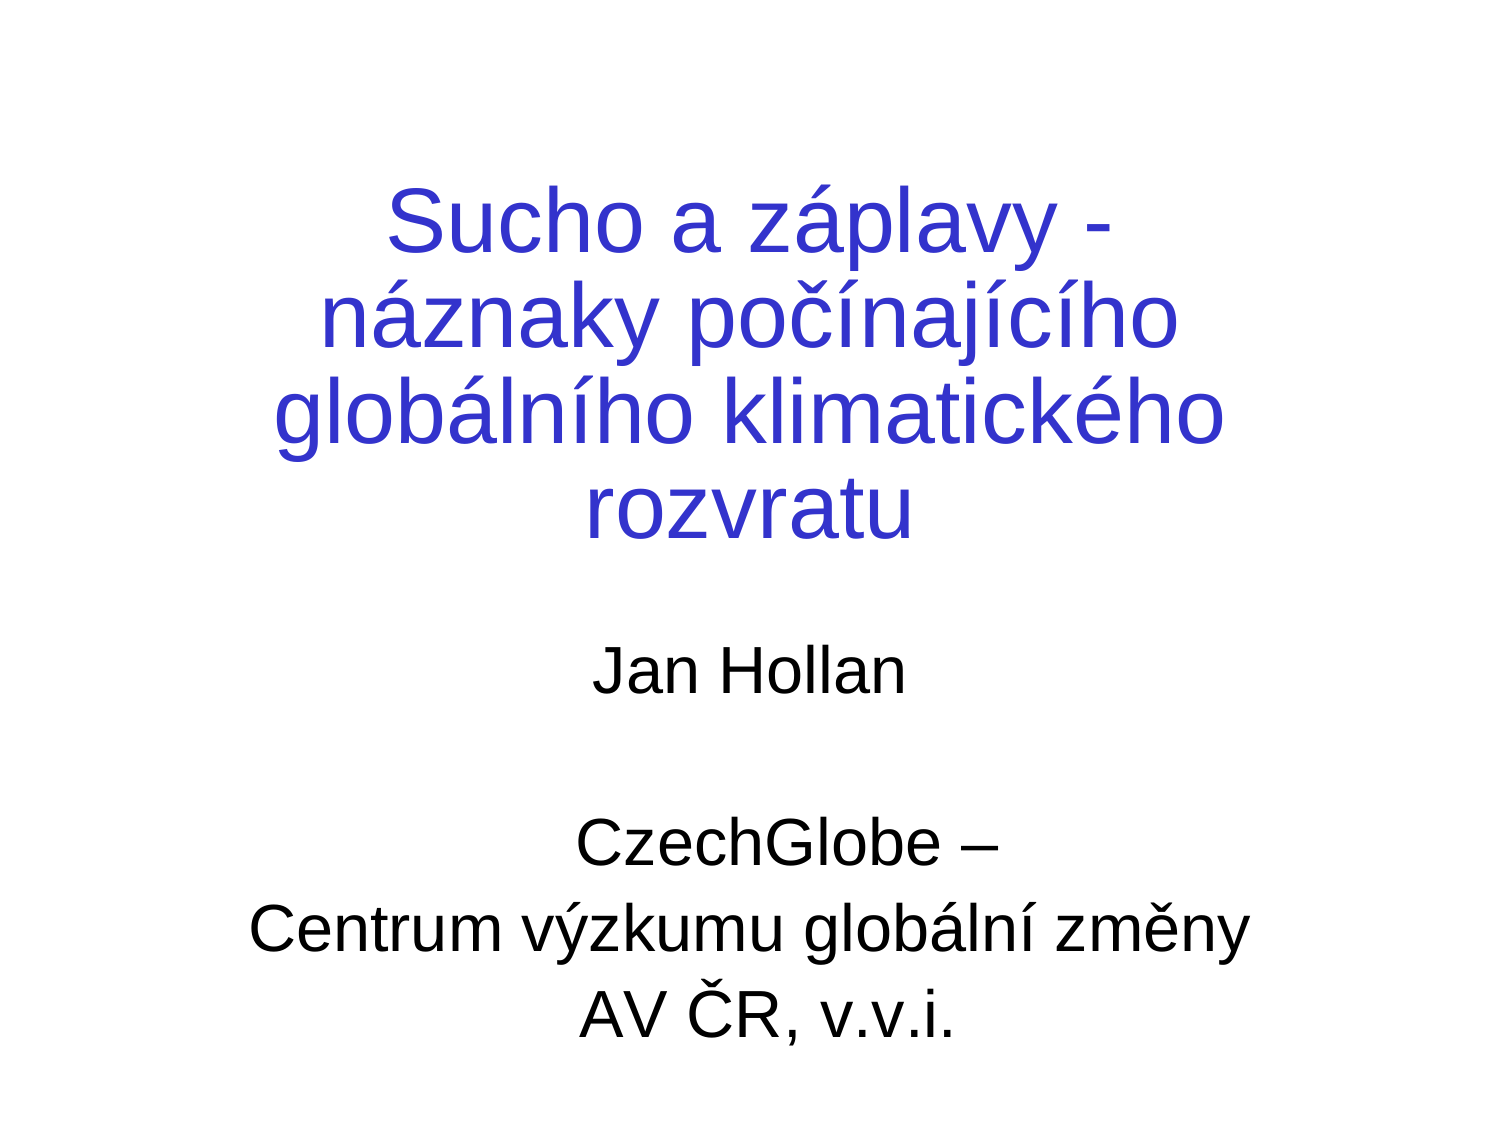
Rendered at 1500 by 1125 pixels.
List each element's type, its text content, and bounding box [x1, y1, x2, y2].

subtitle Jan Hollan CzechGlobe – Centrum výzkumu globální změny AV ČR, v.v.i. [225, 637, 1276, 1057]
title Sucho a záplavy - náznaky počínajícího globálního klimatického rozvratu [112, 172, 1388, 562]
